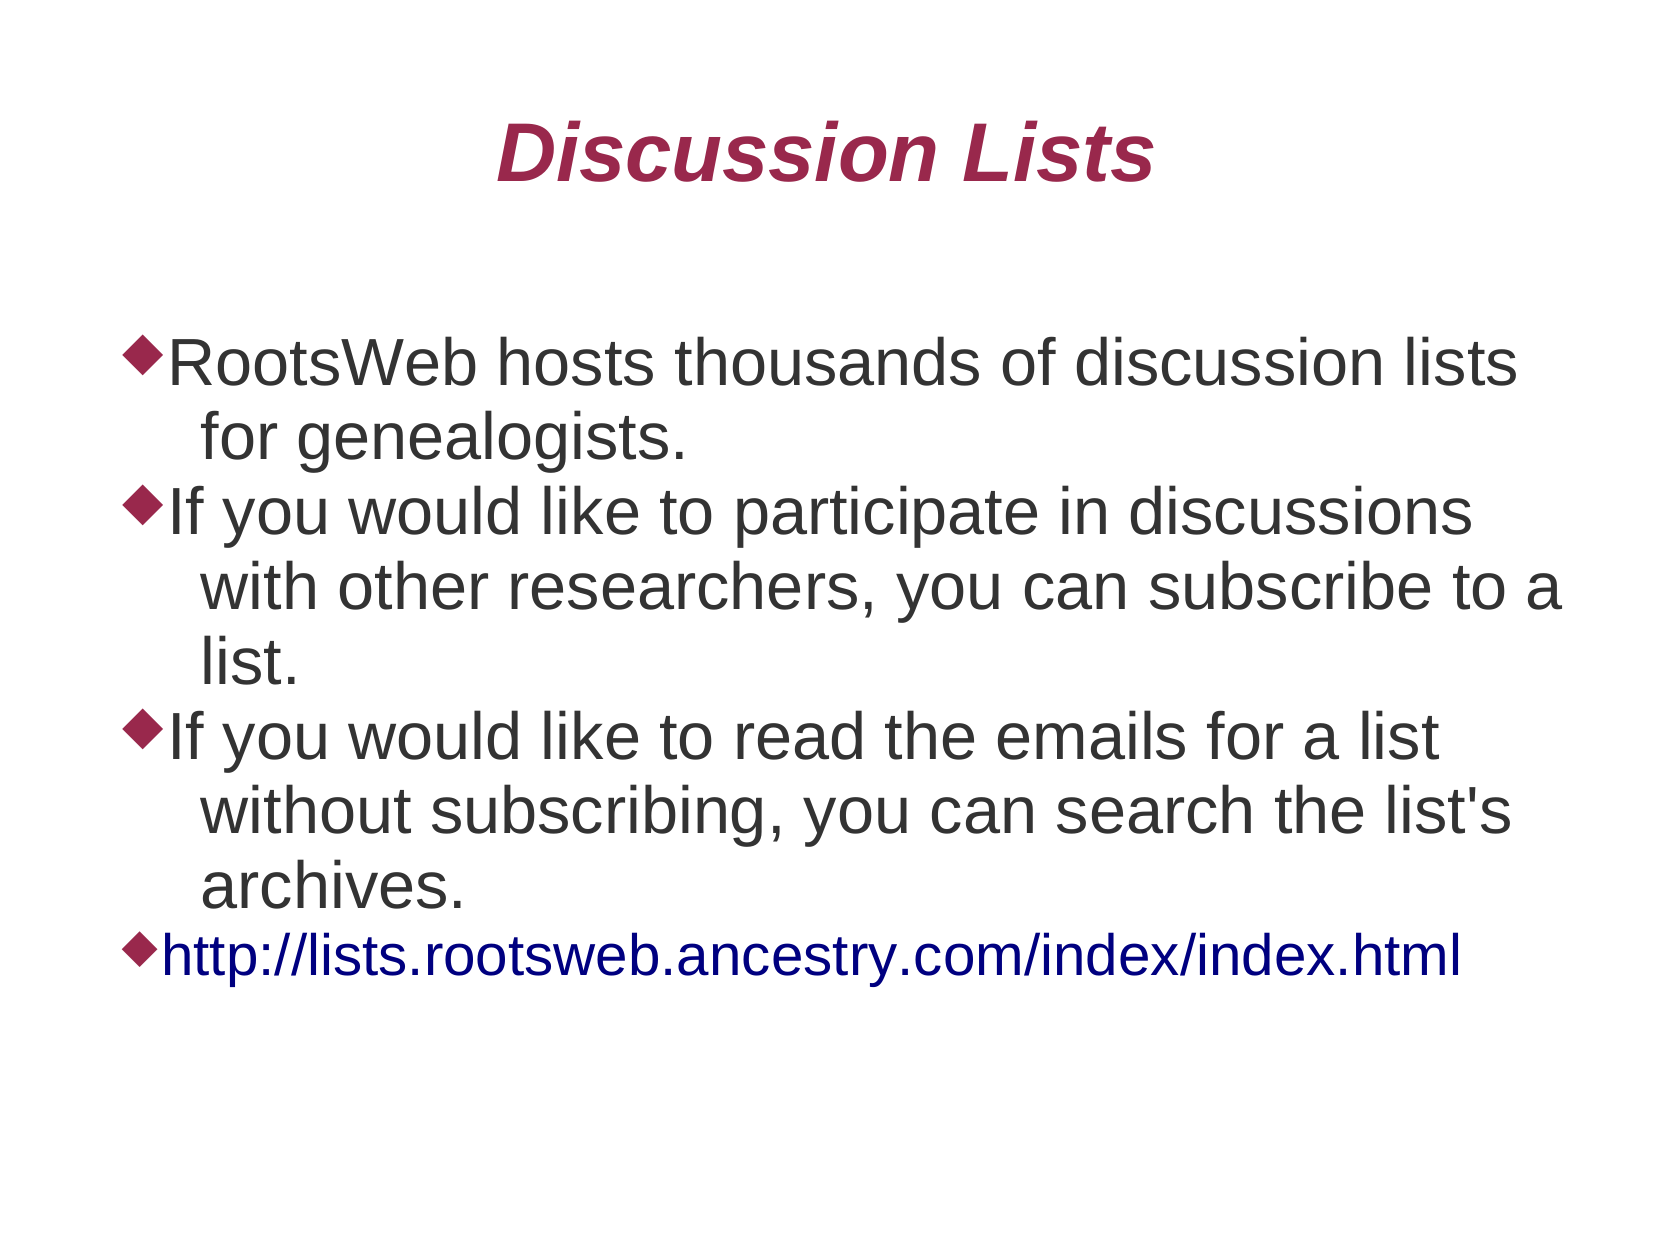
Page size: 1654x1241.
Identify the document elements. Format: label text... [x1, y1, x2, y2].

list RootsWeb hosts thousands of discussion lists for genealogists. If you would like to participate in discussions with other researchers, you can subscribe to a list. If you would like to read the emails for a list without subscribing, you can search the list's archives. http://lists.rootsweb.ancestry.com/index/index.html [118, 324, 1571, 990]
title Discussion Lists [82, 56, 1571, 250]
